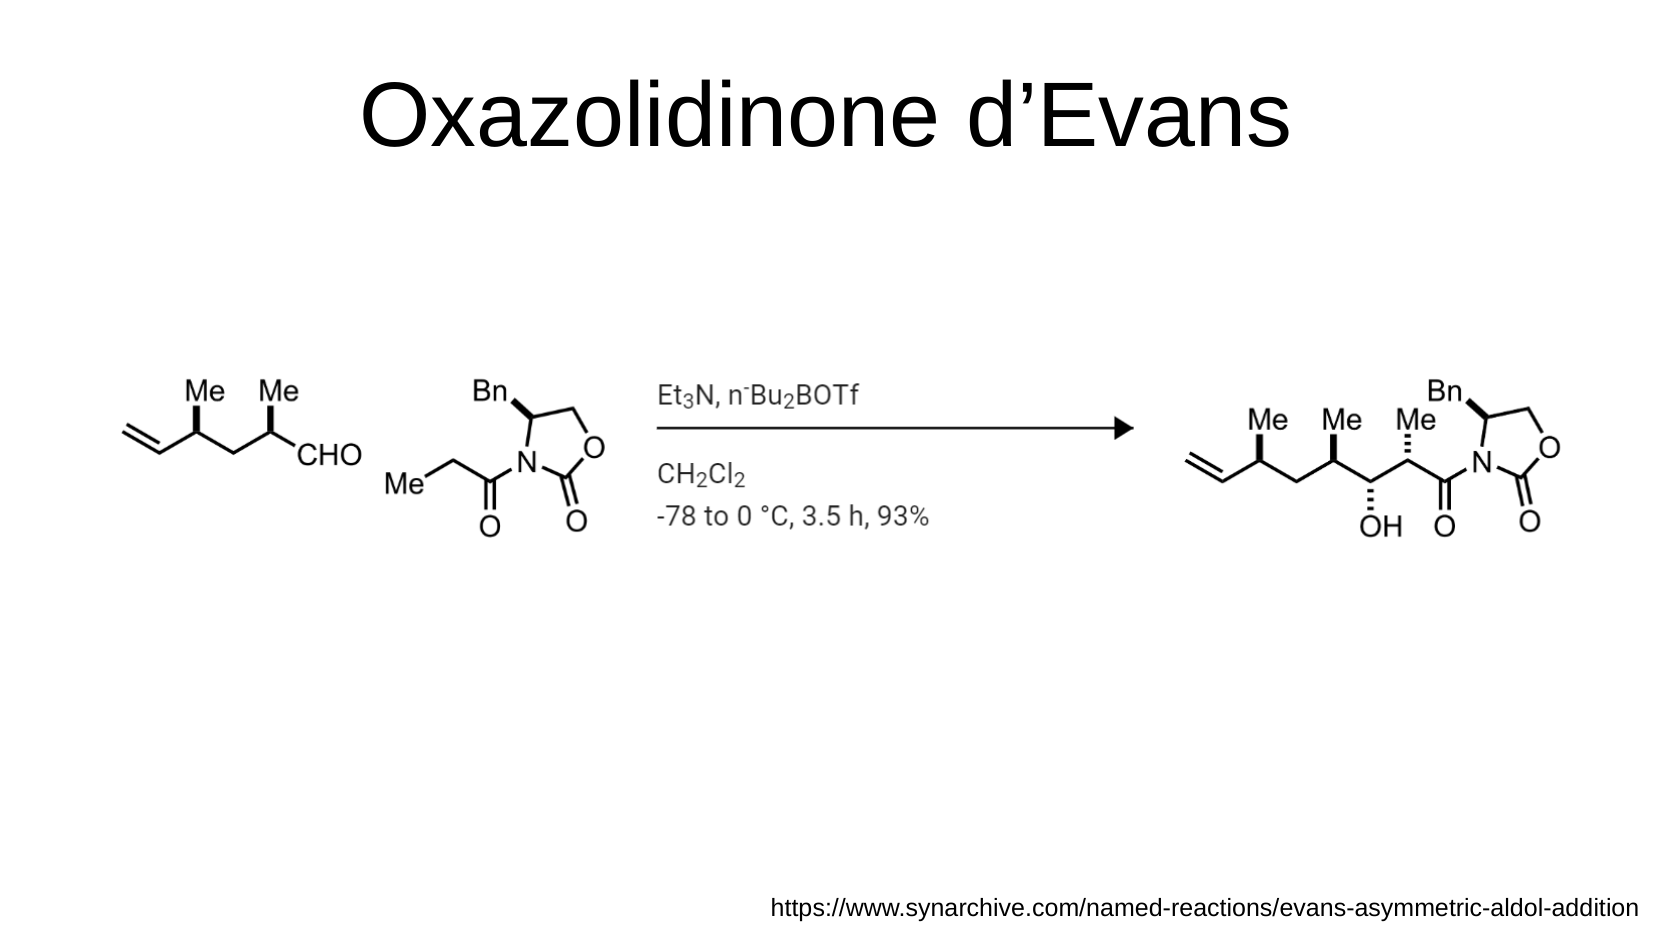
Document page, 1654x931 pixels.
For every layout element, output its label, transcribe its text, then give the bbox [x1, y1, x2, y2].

picture [94, 342, 1590, 579]
text_box https://www.synarchive.com/named-reactions/evans-asymmetric-aldol-addition [755, 885, 1654, 931]
title Oxazolidinone d’Evans [82, 37, 1571, 193]
